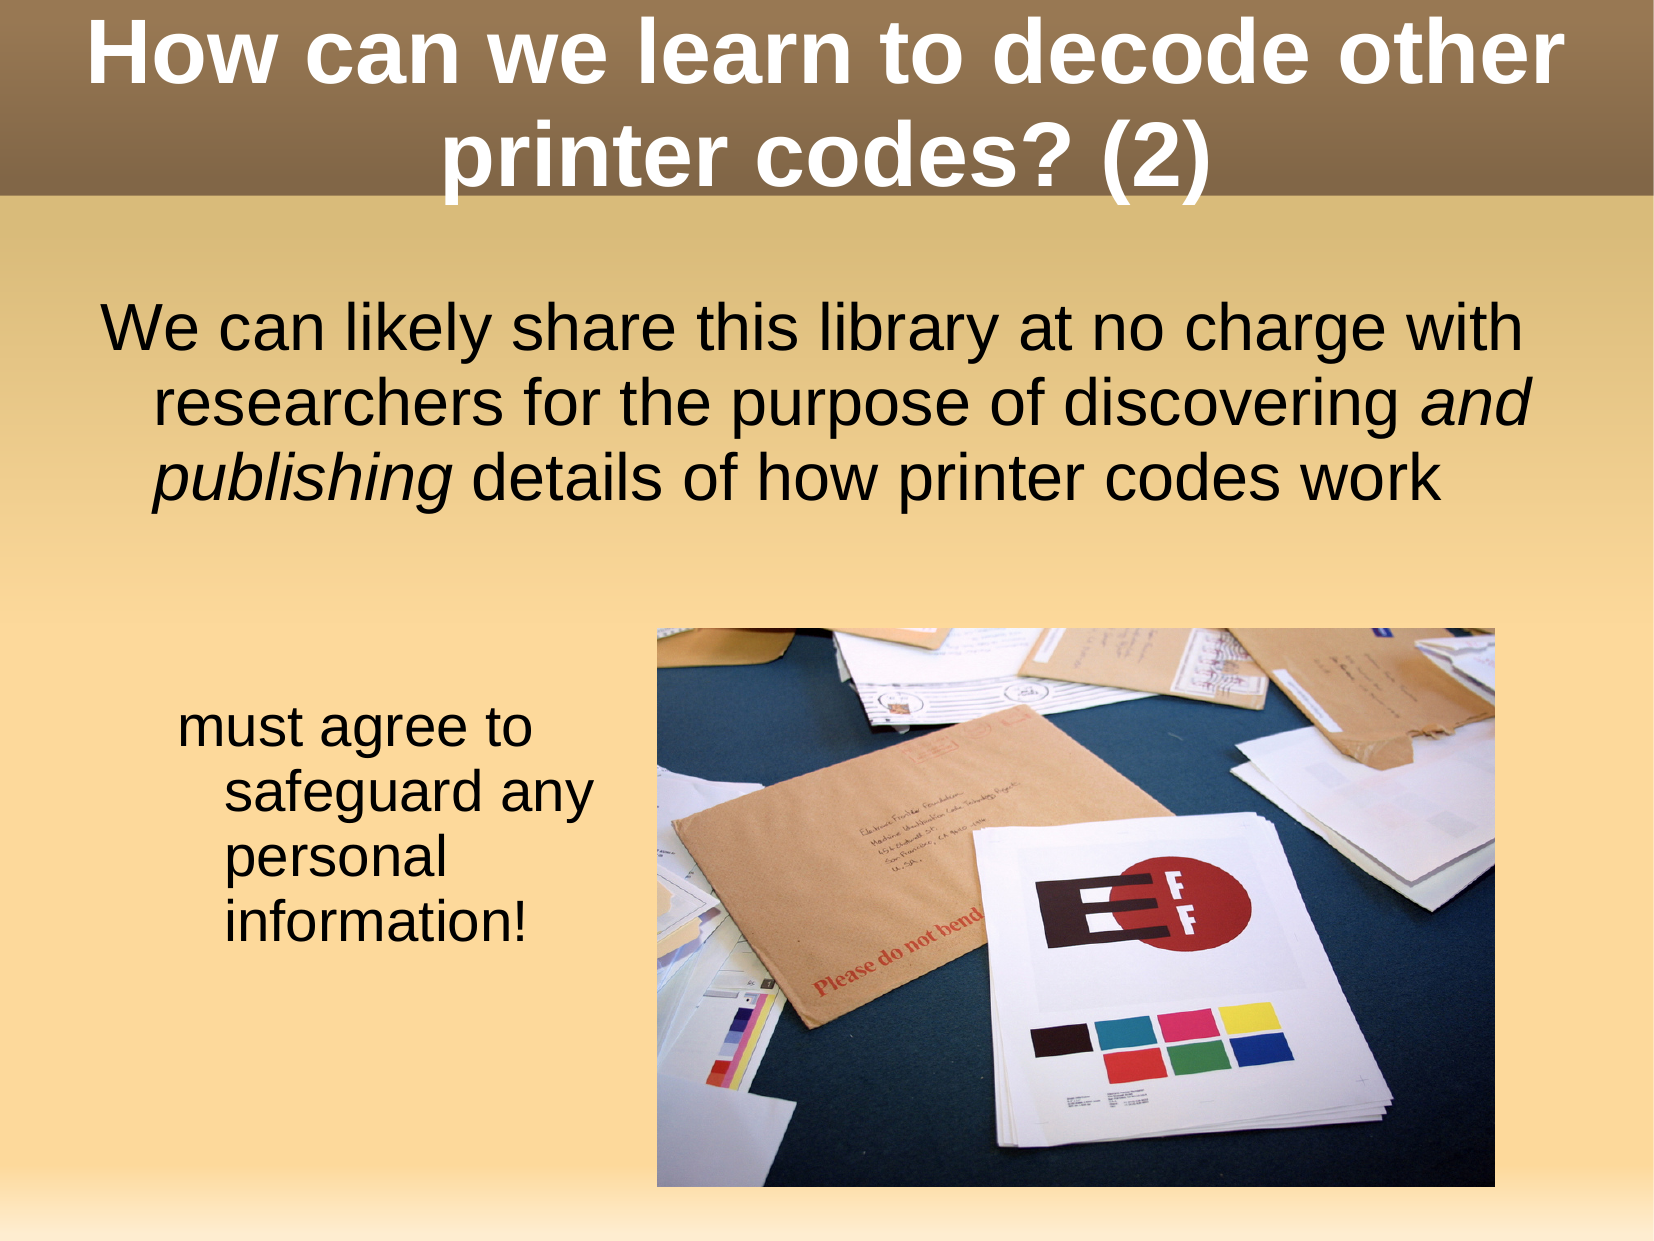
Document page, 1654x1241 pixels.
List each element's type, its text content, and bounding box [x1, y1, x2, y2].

title How can we learn to decode other printer codes? (2) [59, 0, 1595, 211]
list We can likely share this library at no charge with researchers for the purpose of discovering and publishing details of how printer codes work must agree to safeguard any personal information! photo: Quinn Norton [82, 290, 1571, 1241]
picture [657, 628, 1495, 1188]
picture [0, 0, 1654, 1241]
